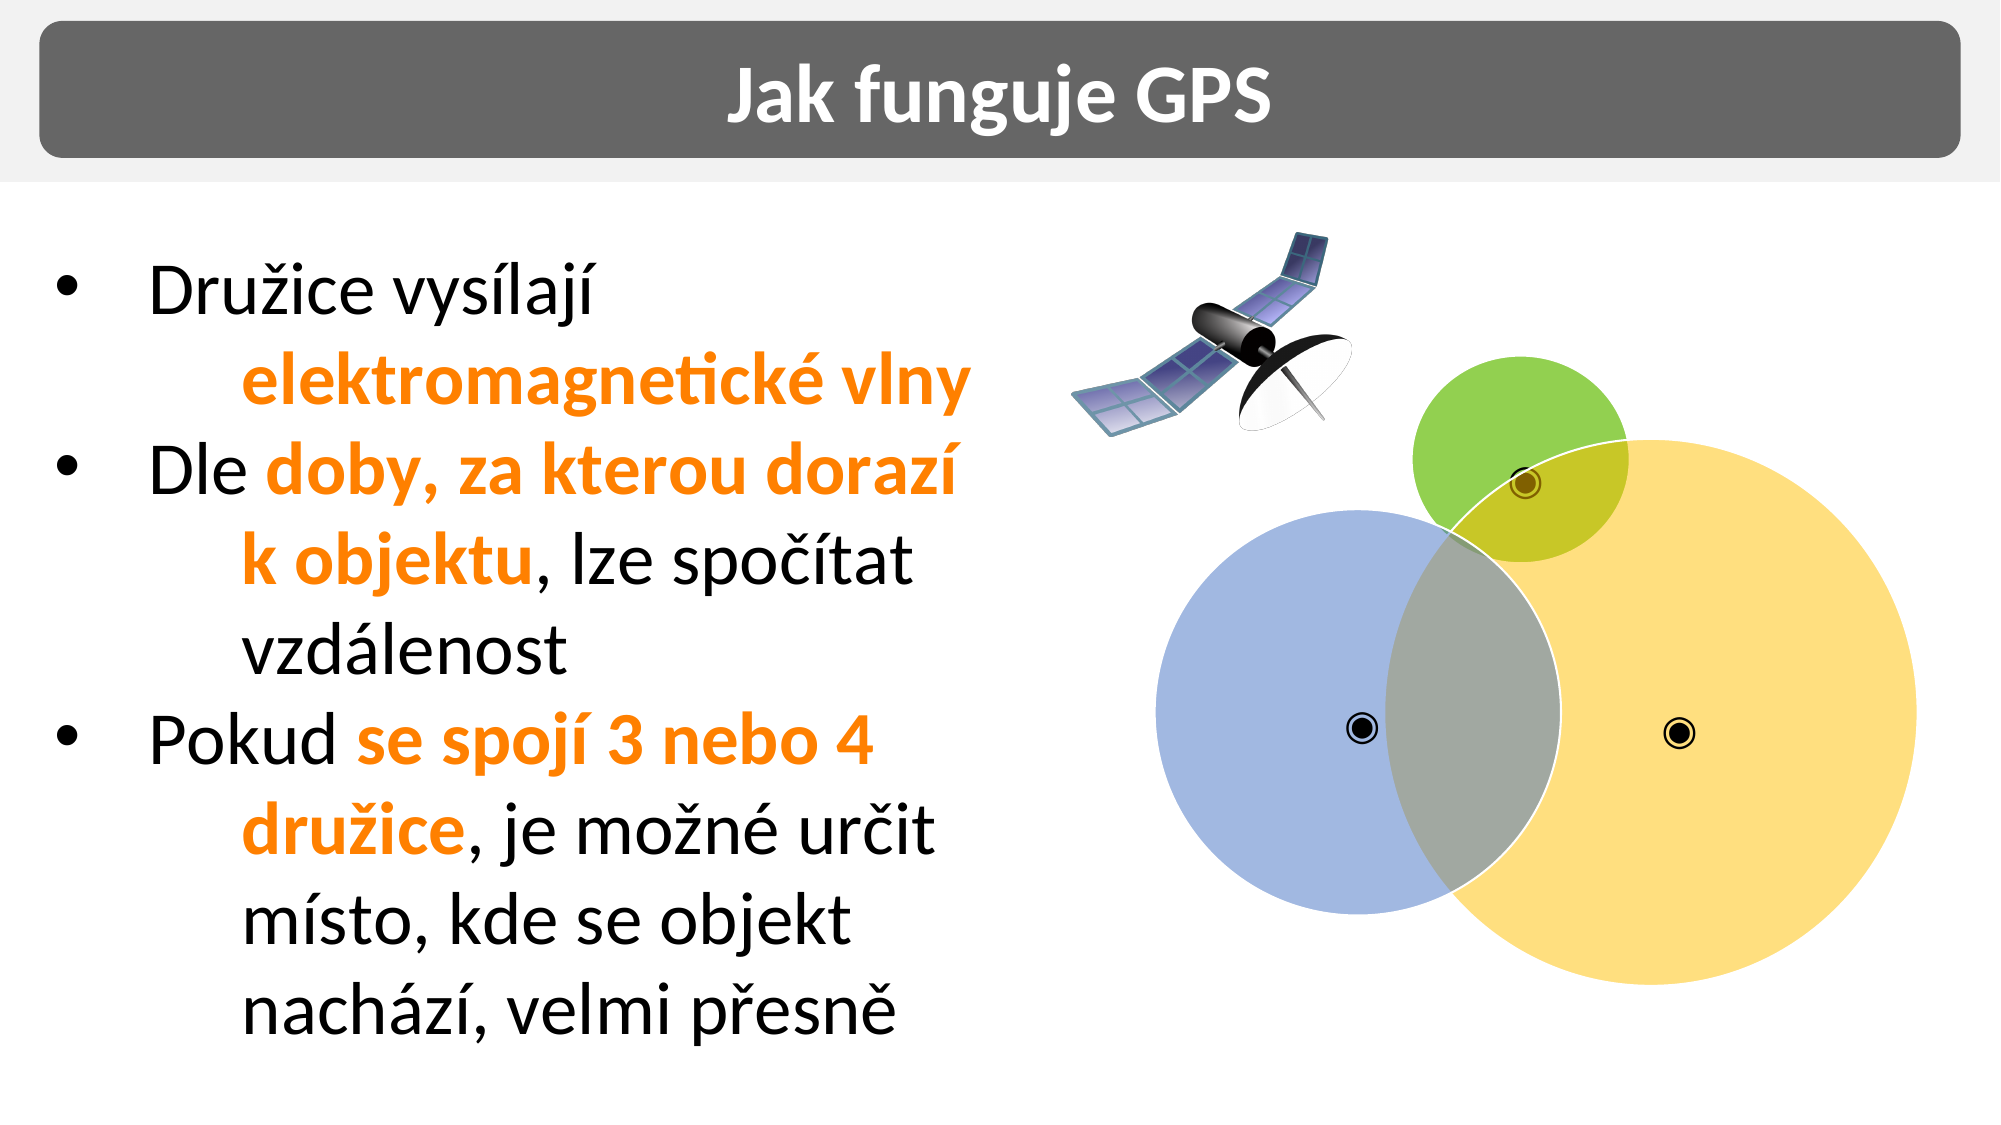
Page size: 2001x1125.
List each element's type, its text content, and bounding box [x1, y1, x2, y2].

text_box [0, 0, 2000, 182]
text_box ◉ [1154, 509, 1562, 916]
text_box ◉ [1411, 355, 1628, 531]
picture [1071, 232, 1352, 437]
text_box ◉ [1451, 438, 1918, 986]
text_box Jak funguje GPS [39, 20, 1961, 158]
text_box Družice vysílají elektromagnetické vlny Dle doby, za kterou dorazí k objektu, lze spočítat vzdálenost Pokud se spojí 3 nebo 4 družice, je možné určit místo, kde se objekt nachází, velmi přesně [39, 232, 1000, 1058]
